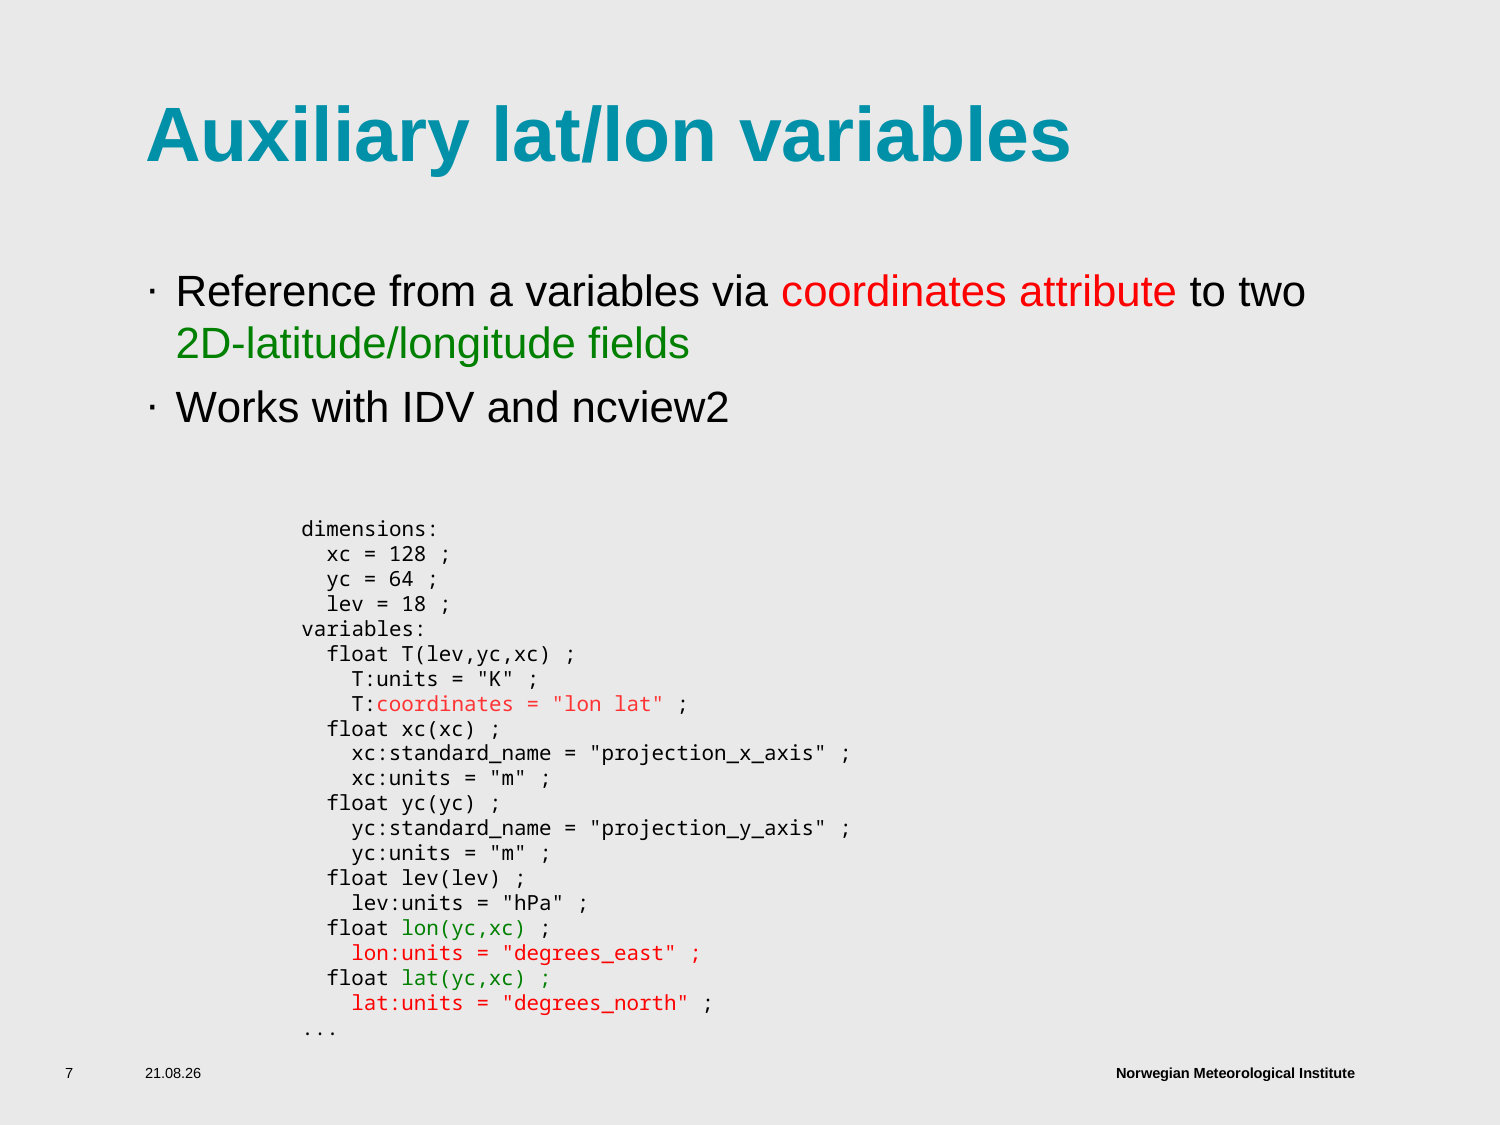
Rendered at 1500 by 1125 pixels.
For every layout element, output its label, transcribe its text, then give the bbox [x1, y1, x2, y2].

list Reference from a variables via coordinates attribute to two 2D-latitude/longitude fields Works with IDV and ncview2 [145, 262, 1355, 915]
text_box dimensions: xc = 128 ; yc = 64 ; lev = 18 ; variables: float T(lev,yc,xc) ; T:units = "K" ; T:coordinates = "lon lat" ; float xc(xc) ; xc:standard_name = "projection_x_axis" ; xc:units = "m" ; float yc(yc) ; yc:standard_name = "projection_y_axis" ; yc:units = "m" ; float lev(lev) ; lev:units = "hPa" ; float lon(yc,xc) ; lon:units = "degrees_east" ; float lat(yc,xc) ; lat:units = "degrees_north" ; ... [286, 507, 1004, 1048]
title Auxiliary lat/lon variables [145, 83, 1355, 178]
